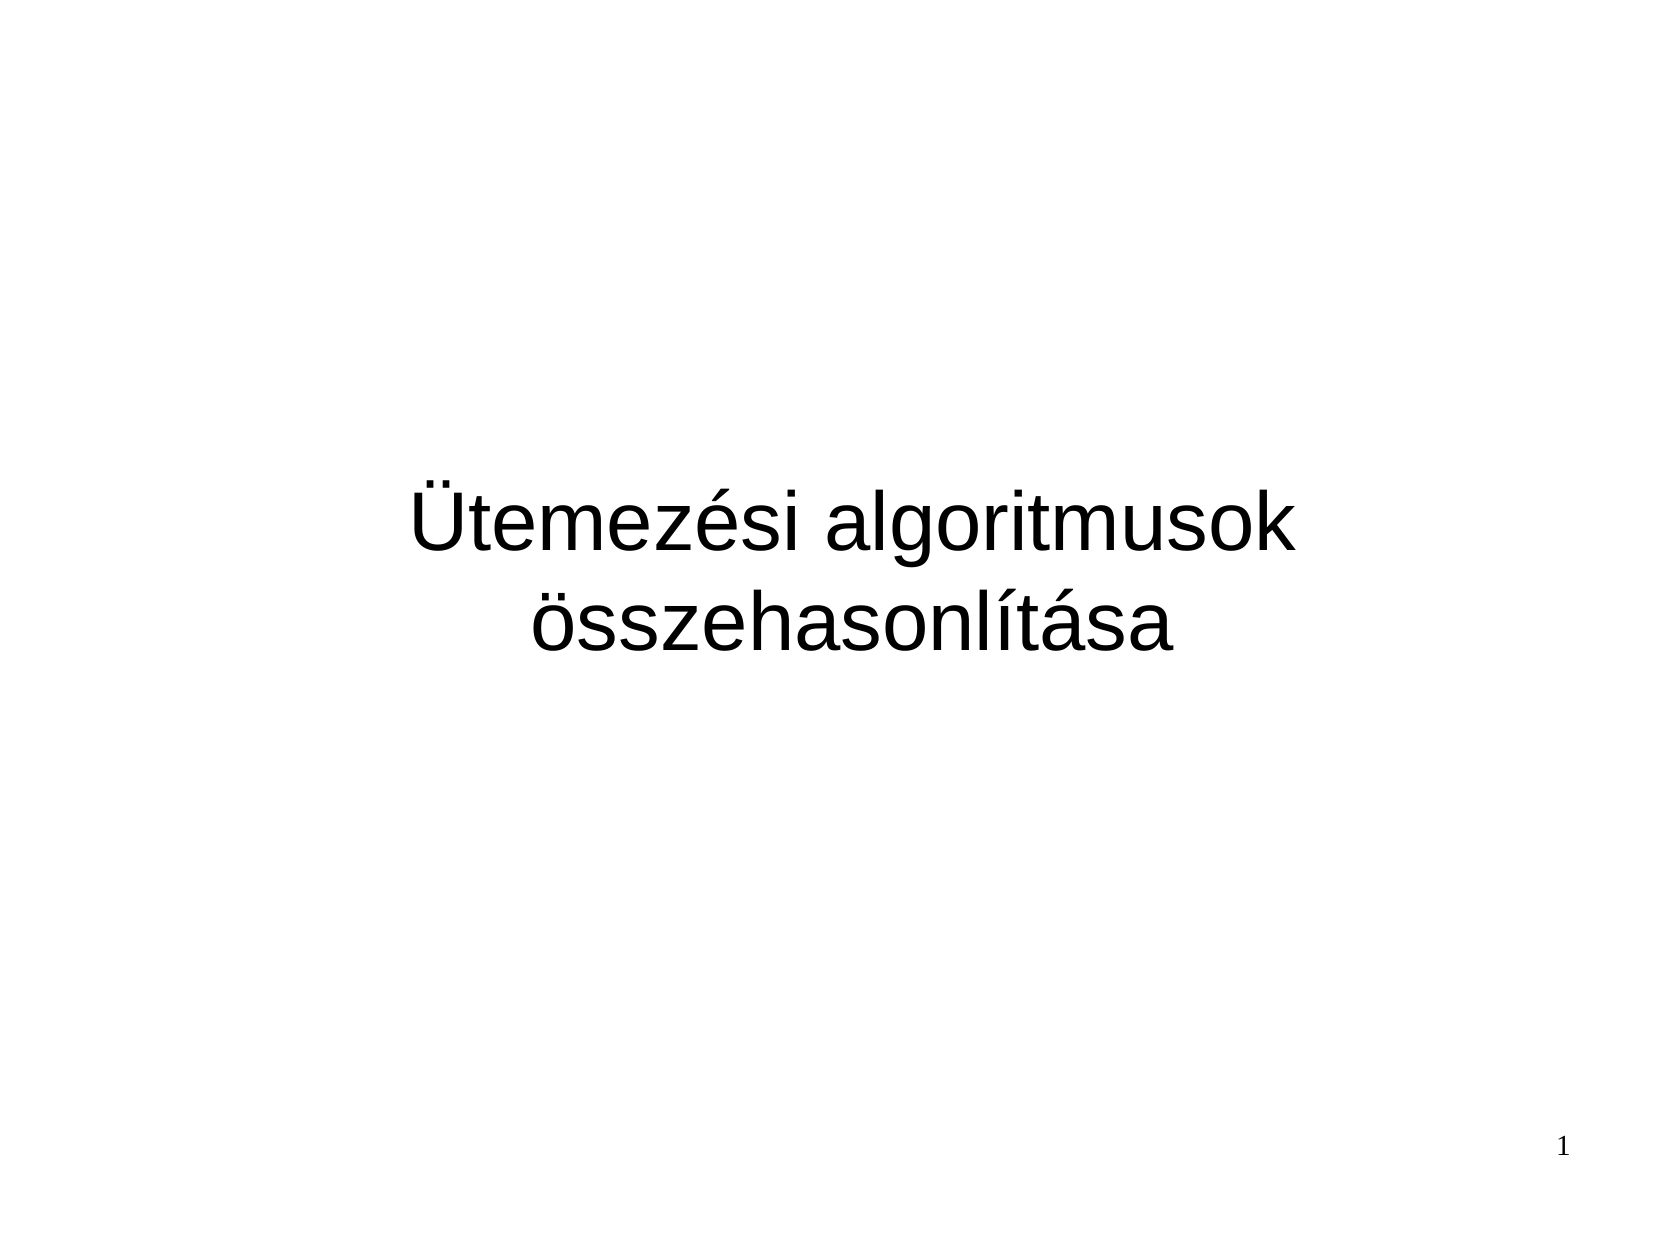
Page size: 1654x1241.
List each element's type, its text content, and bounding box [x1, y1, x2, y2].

text_box Ütemezési algoritmusok összehasonlítása [149, 463, 1556, 671]
